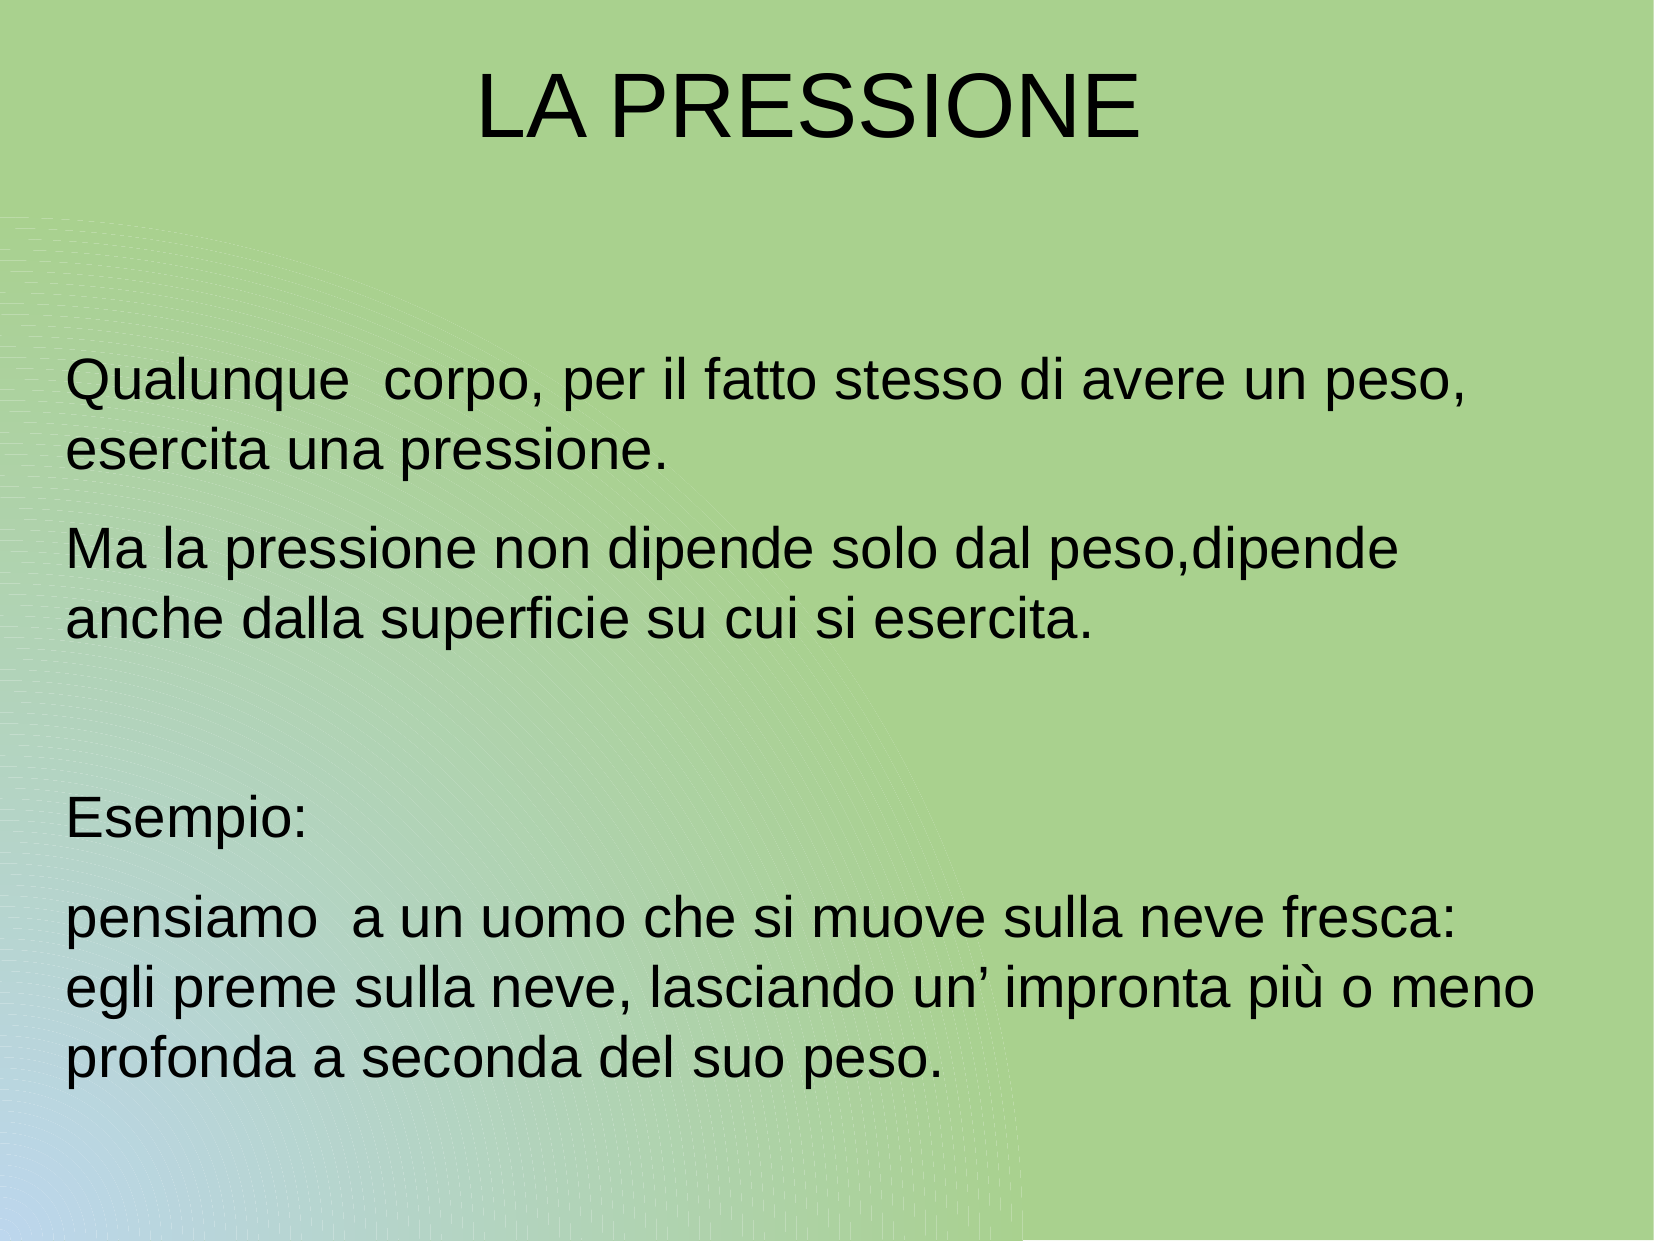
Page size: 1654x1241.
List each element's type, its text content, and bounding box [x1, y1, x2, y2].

title LA PRESSIONE [65, 21, 1554, 180]
list Qualunque corpo, per il fatto stesso di avere un peso, esercita una pressione. Ma la pressione non dipende solo dal peso,dipende anche dalla superficie su cui si esercita. Esempio: pensiamo a un uomo che si muove sulla neve fresca: egli preme sulla neve, lasciando un’ impronta più o meno profonda a seconda del suo peso. [65, 261, 1554, 1080]
